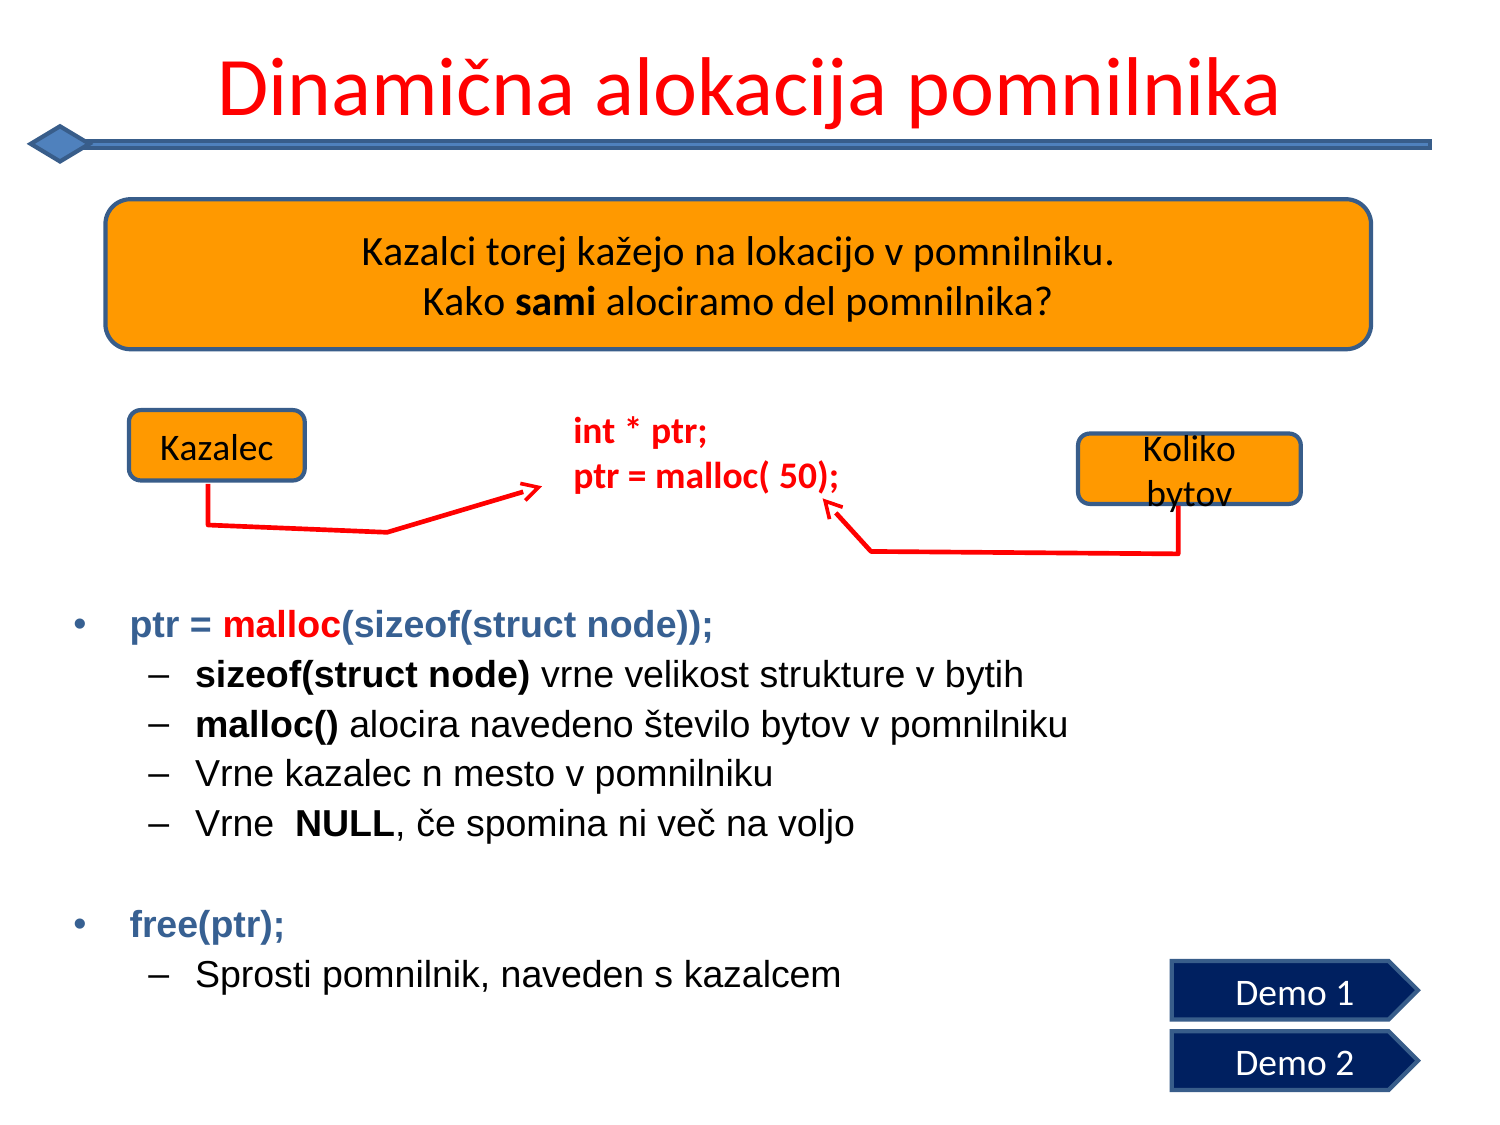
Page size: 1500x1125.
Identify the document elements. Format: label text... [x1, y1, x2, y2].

title Dinamična alokacija pomnilnika [75, 23, 1426, 141]
text_box Kazalec [128, 410, 305, 481]
text_box Demo 2 [1171, 1031, 1418, 1090]
text_box int * ptr; ptr = malloc( 50); [558, 398, 854, 549]
text_box Demo 1 [1171, 960, 1418, 1020]
text_box Koliko bytov [1078, 433, 1301, 504]
text_box ptr = malloc(sizeof(struct node)); sizeof(struct node) vrne velikost strukture v bytih malloc() alocira navedeno število bytov v pomnilniku Vrne kazalec n mesto v pomnilniku Vrne NULL, če spomina ni več na voljo free(ptr); Sprosti pomnilnik, naveden s kazalcem [58, 597, 1429, 1090]
text_box Kazalci torej kažejo na lokacijo v pomnilniku. Kako sami alociramo del pomnilnika? [105, 199, 1372, 350]
